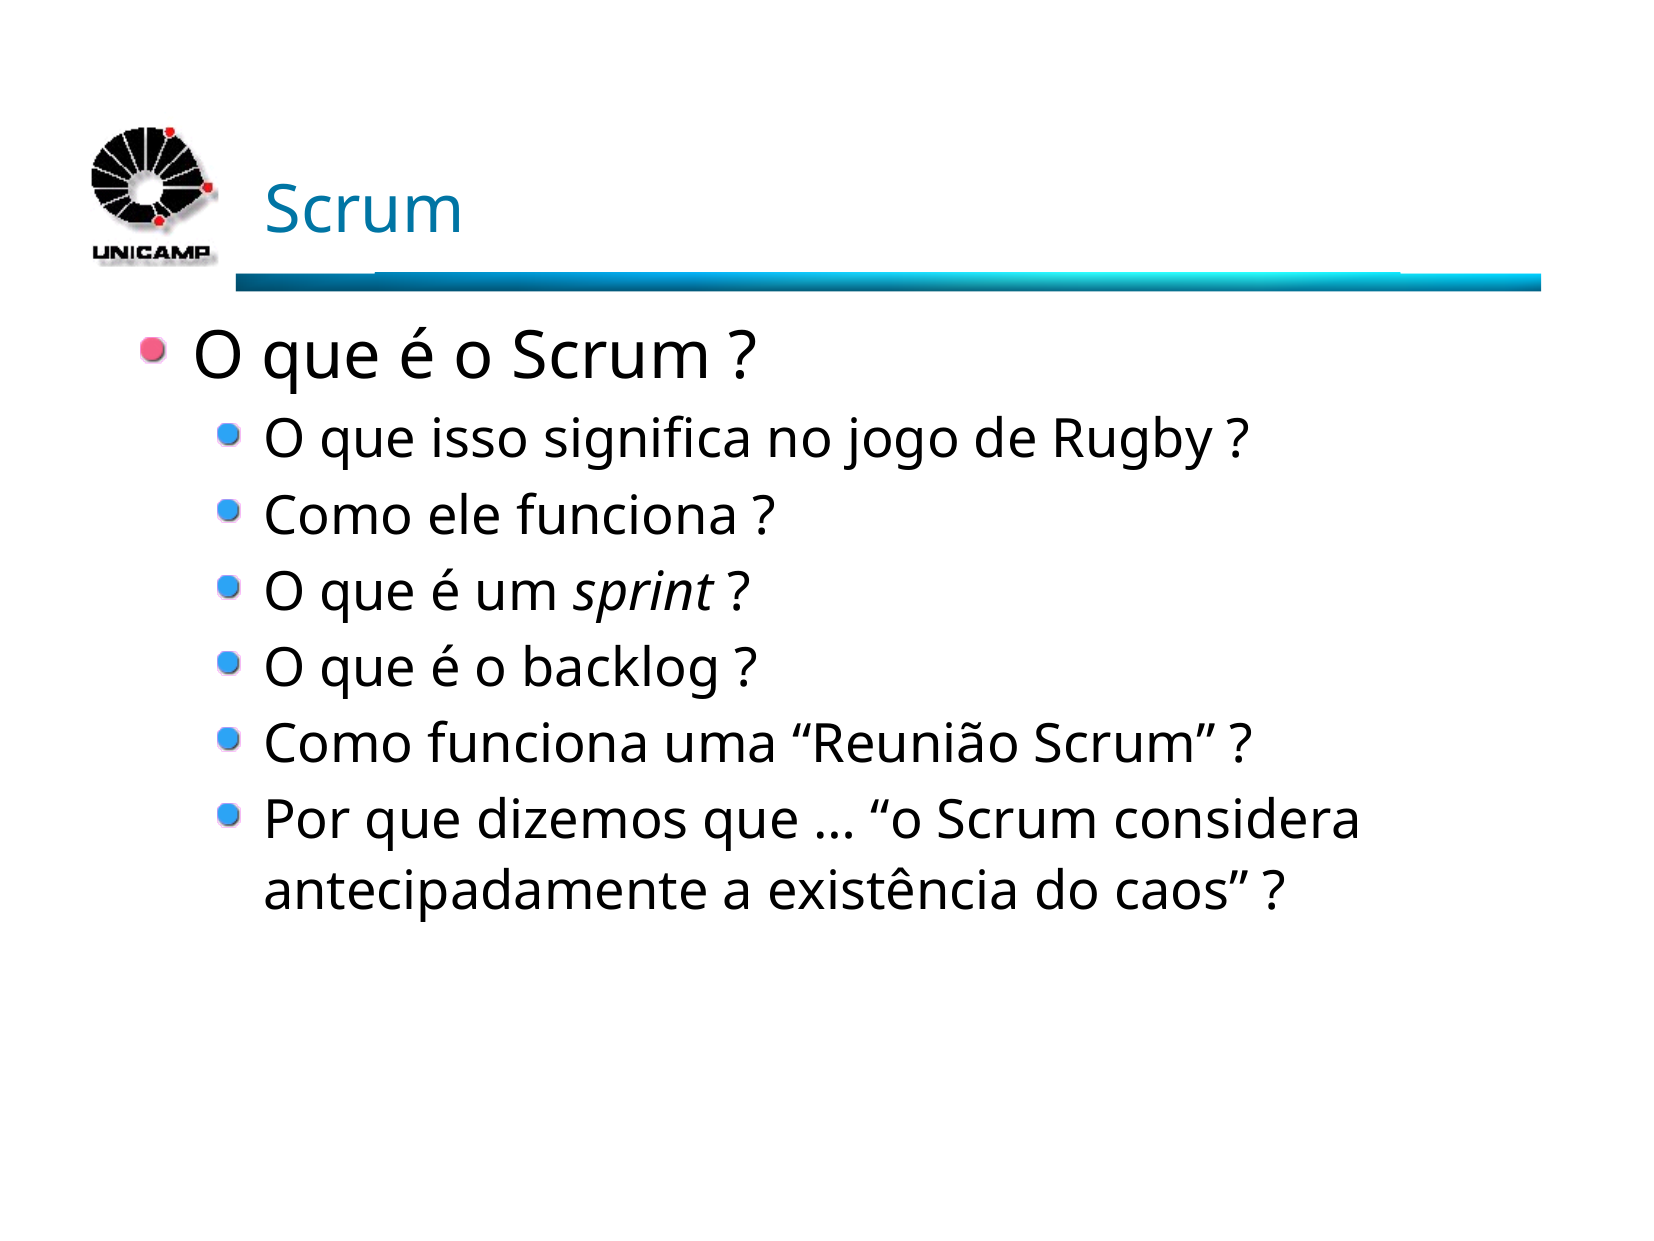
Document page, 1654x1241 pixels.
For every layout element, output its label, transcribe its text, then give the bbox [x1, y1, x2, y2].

title Scrum [264, 57, 1534, 250]
list O que é o Scrum ? O que isso significa no jogo de Rugby ? Como ele funciona ? O que é um sprint ? O que é o backlog ? Como funciona uma “Reunião Scrum” ? Por que dizemos que … “o Scrum considera antecipadamente a existência do caos” ? [121, 309, 1534, 1167]
picture [125, 272, 1654, 295]
